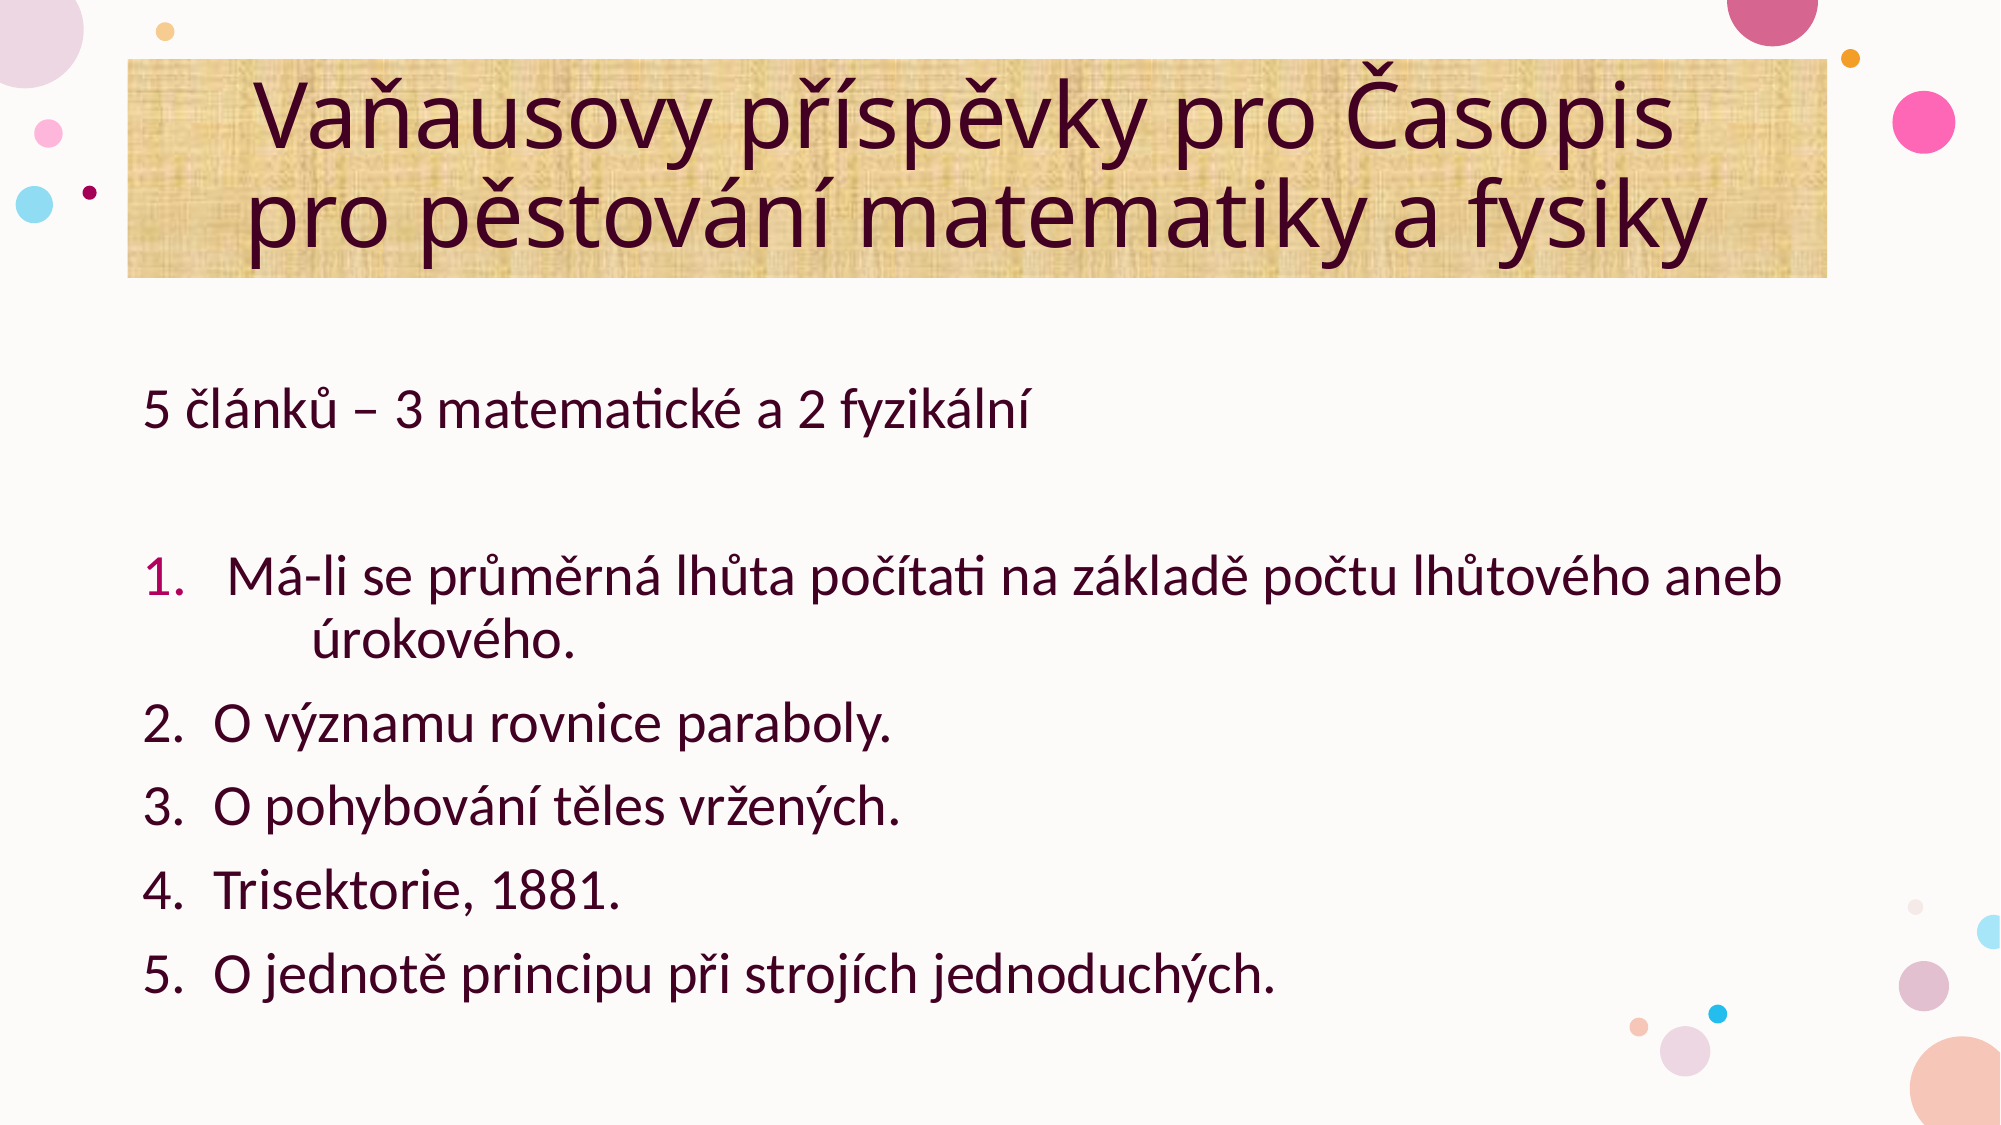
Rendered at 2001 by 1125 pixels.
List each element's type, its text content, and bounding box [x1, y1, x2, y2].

title Vaňausovy příspěvky pro Časopis pro pěstování matematiky a fysiky [127, 59, 1828, 278]
list 5 článků – 3 matematické a 2 fyzikální Má-li se průměrná lhůta počítati na základě počtu lhůtového aneb úrokového. 2. O významu rovnice paraboly. 3. O pohybování těles vržených. 4. Trisektorie, 1881. 5. O jednotě principu při strojích jednoduchých. [127, 299, 1877, 1014]
